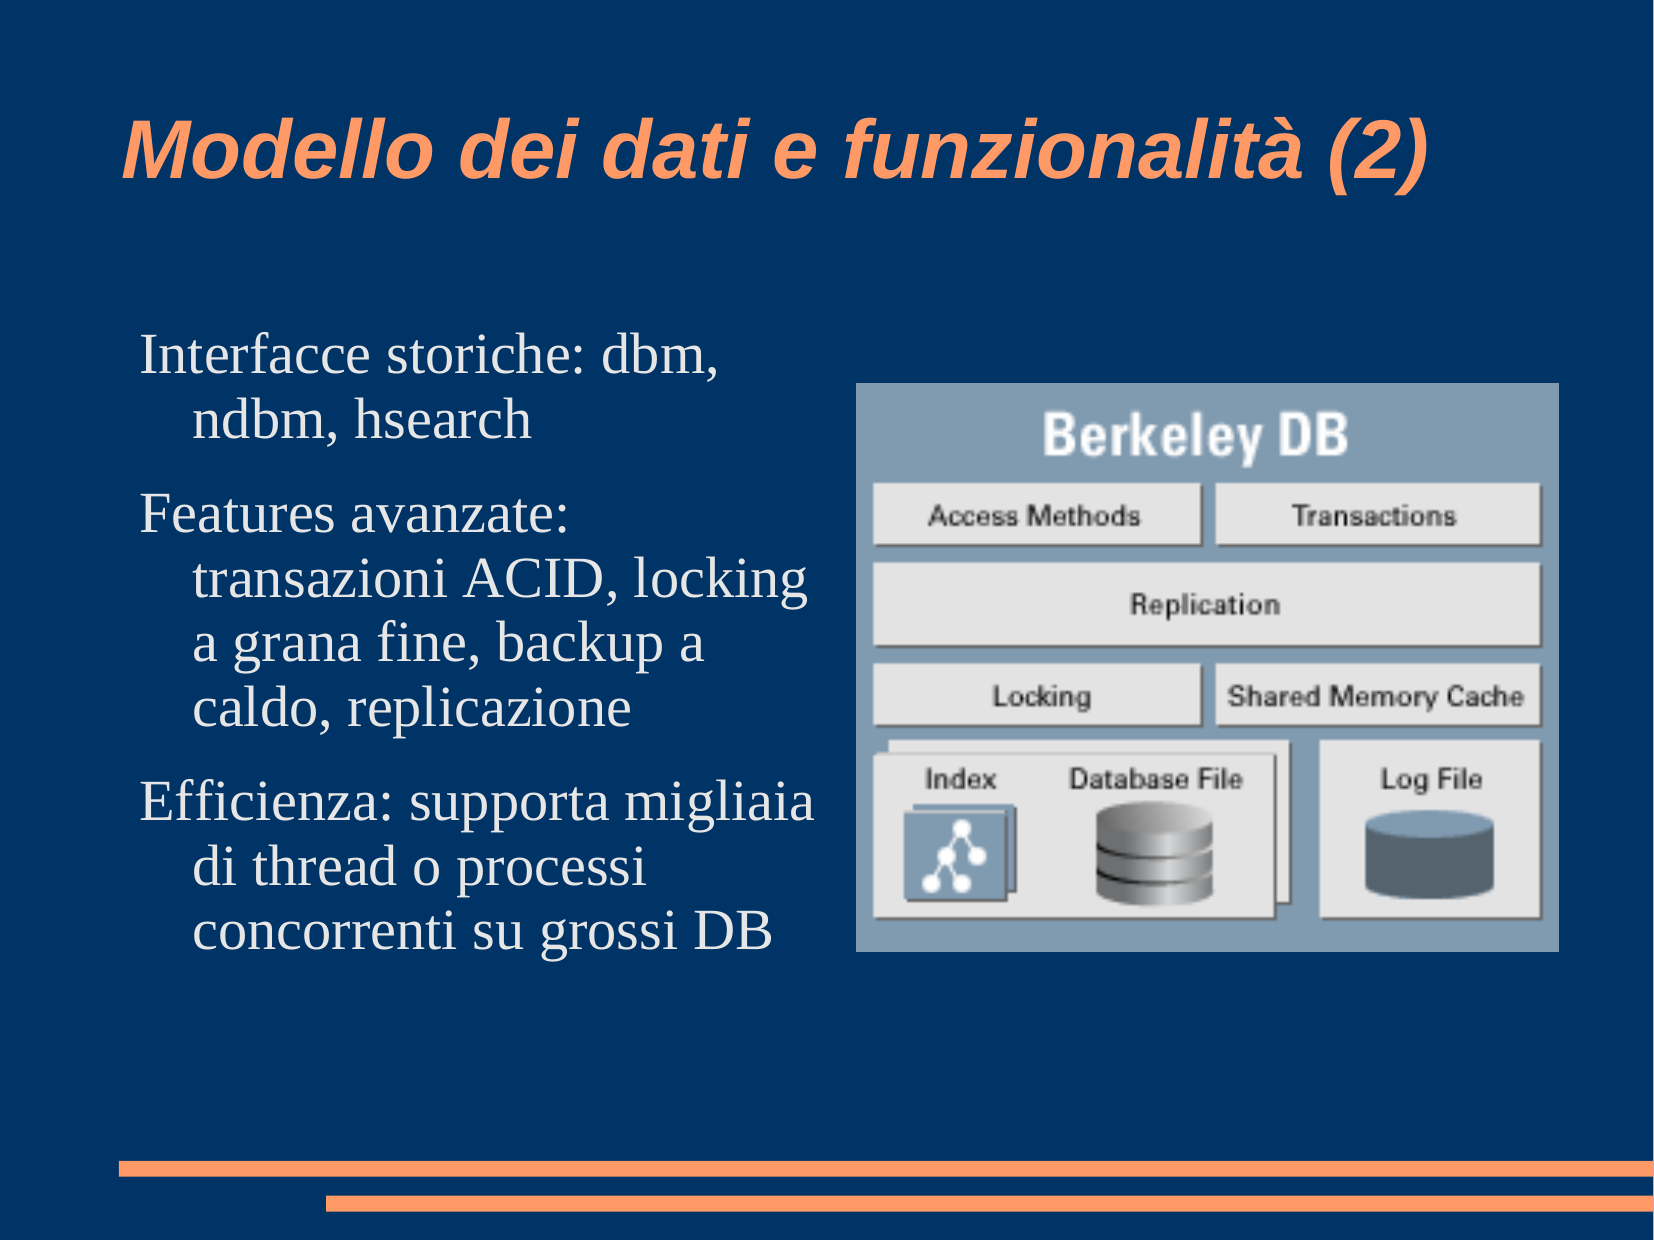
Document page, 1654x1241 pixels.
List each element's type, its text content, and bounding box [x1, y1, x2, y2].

list Interfacce storiche: dbm, ndbm, hsearch Features avanzate: transazioni ACID, locking a grana fine, backup a caldo, replicazione Efficienza: supporta migliaia di thread o processi concorrenti su grossi DB [121, 322, 824, 1132]
title Modello dei dati e funzionalità (2) [121, 46, 1534, 254]
picture [856, 383, 1559, 952]
